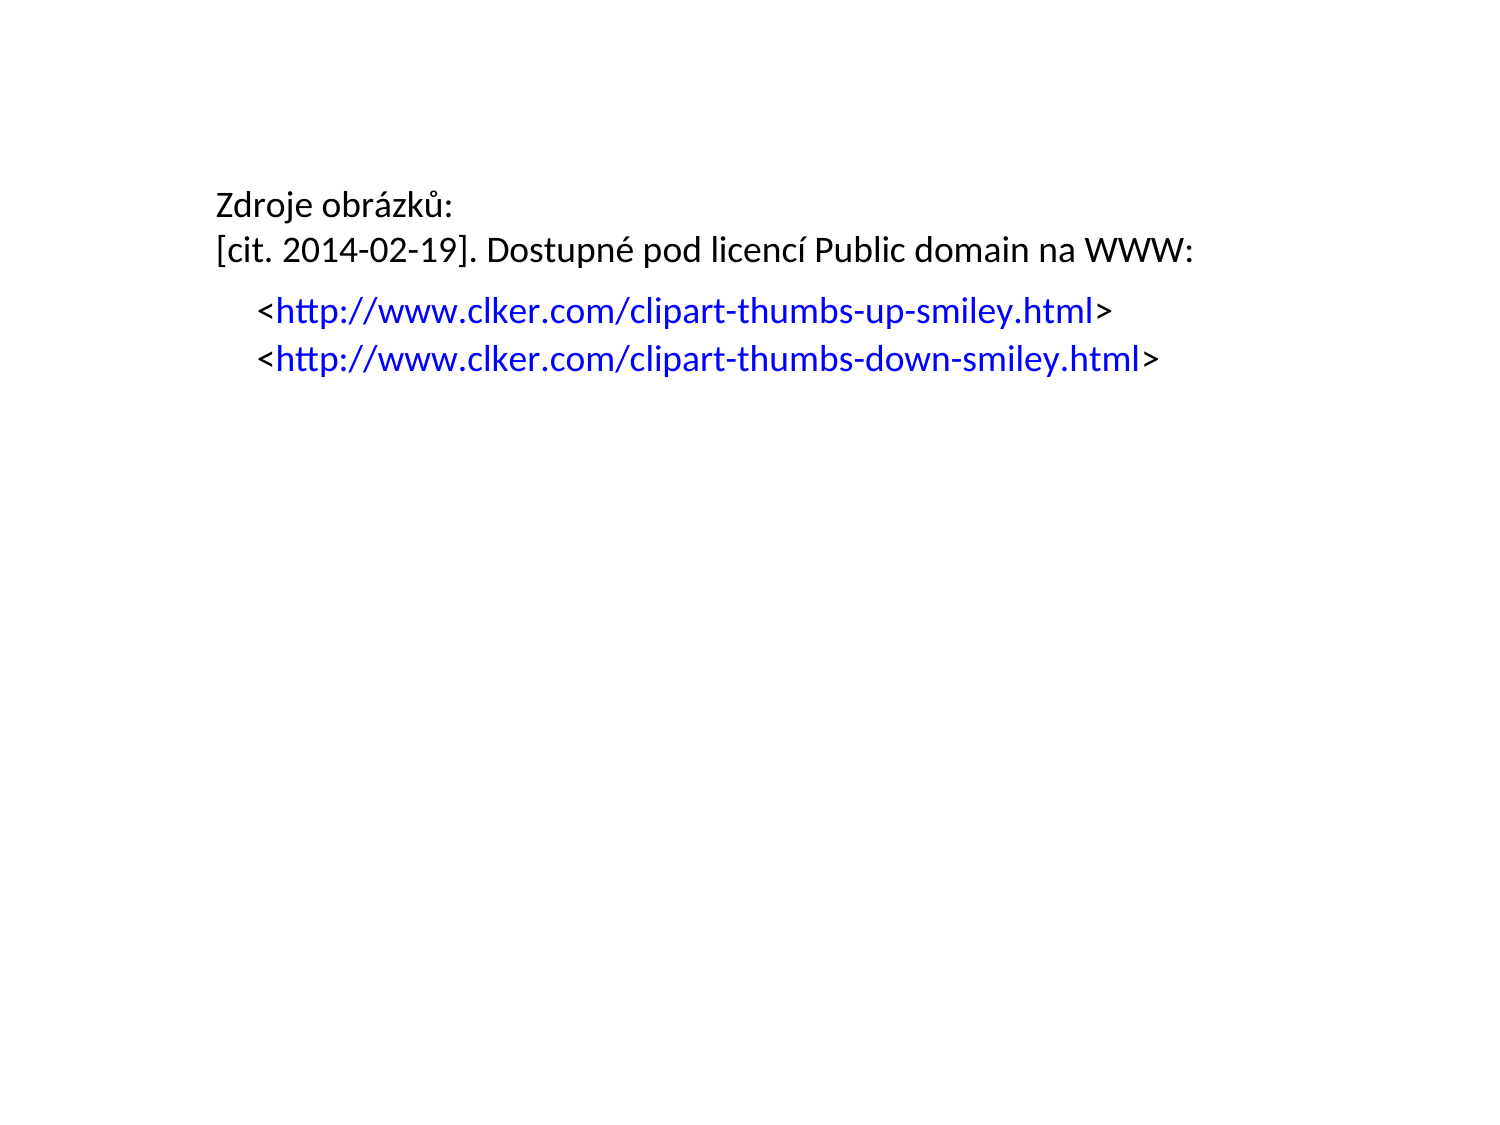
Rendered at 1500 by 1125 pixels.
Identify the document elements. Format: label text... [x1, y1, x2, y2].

text_box Zdroje obrázků: [cit. 2014-02-19]. Dostupné pod licencí Public domain na WWW: [201, 172, 1219, 279]
text_box <http://www.clker.com/clipart-thumbs-up-smiley.html> [242, 278, 1270, 326]
text_box <http://www.clker.com/clipart-thumbs-down-smiley.html> [242, 326, 1294, 387]
